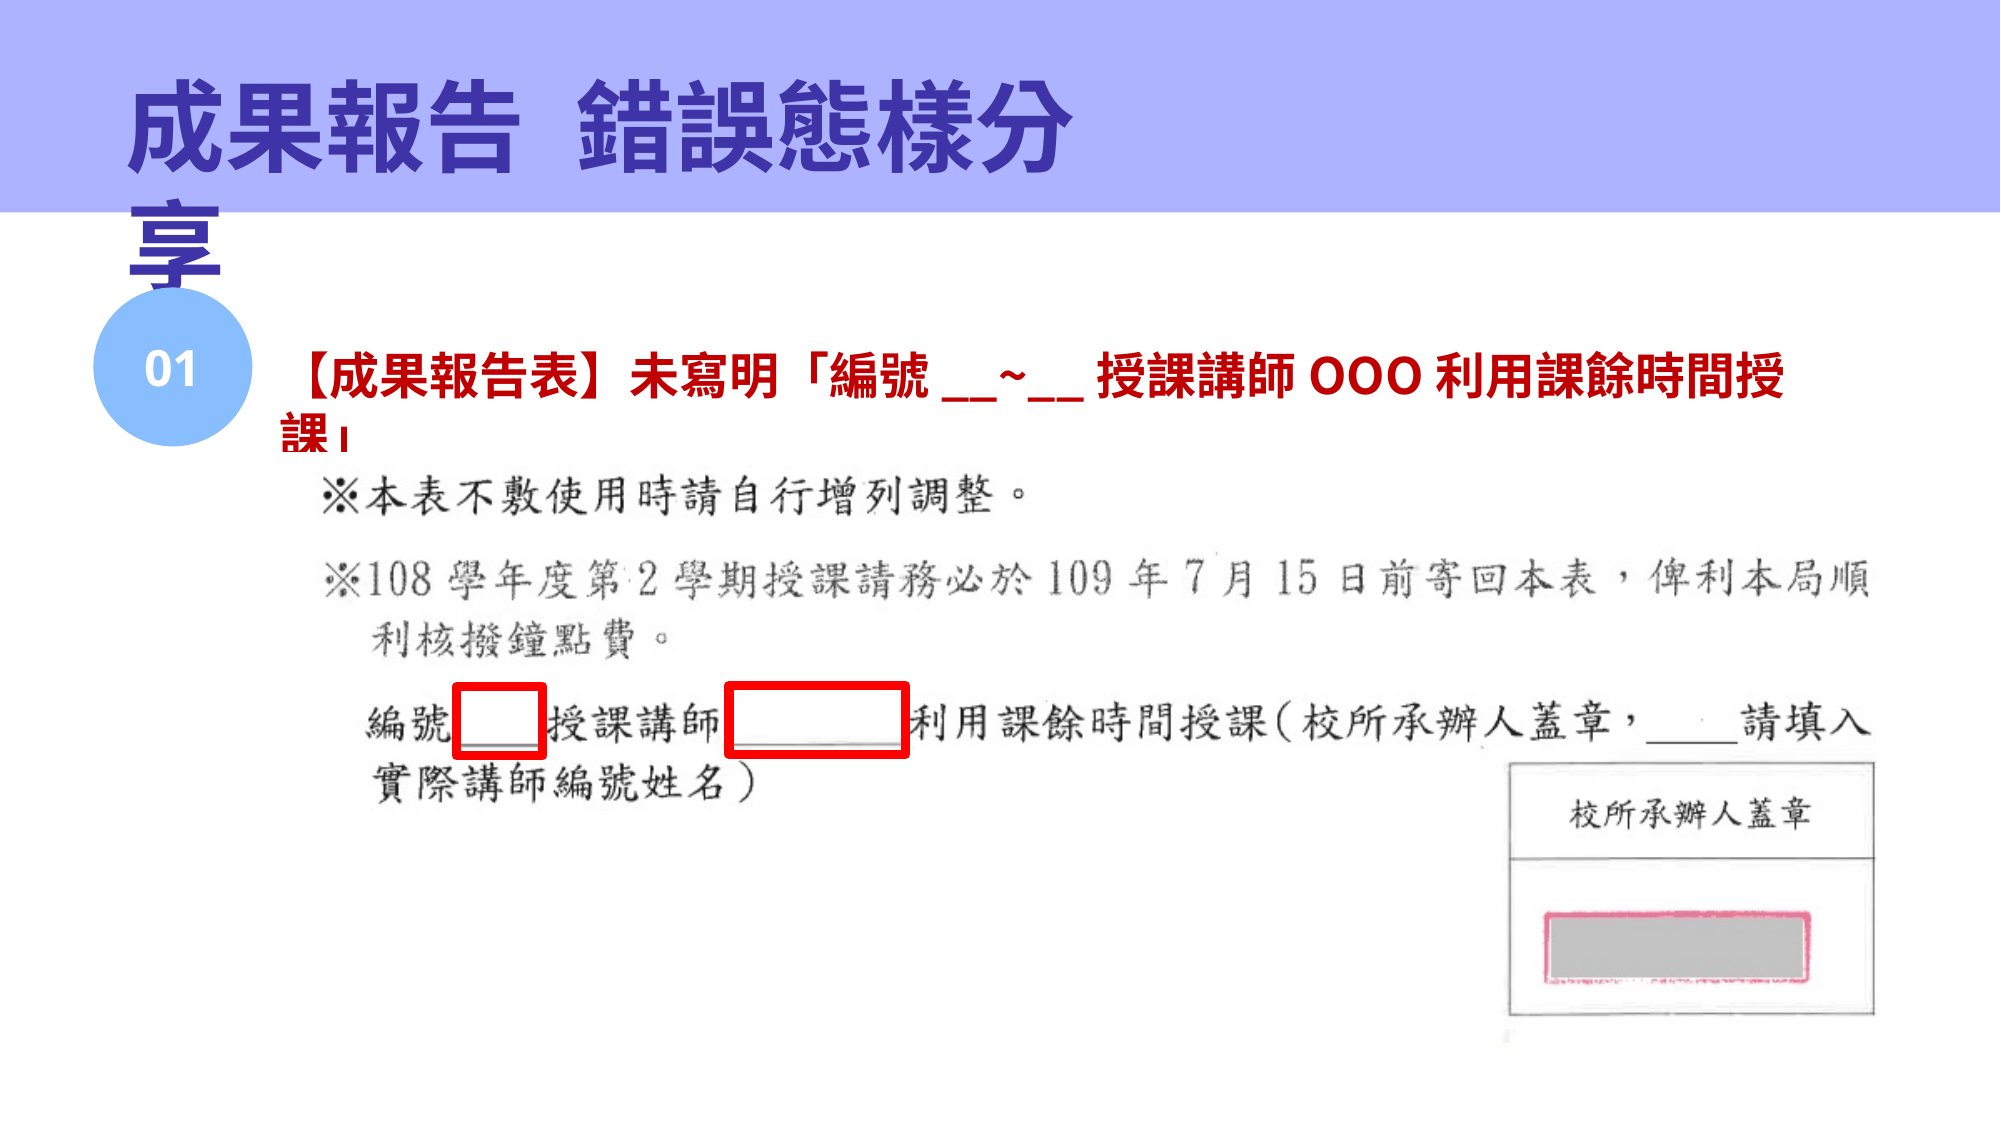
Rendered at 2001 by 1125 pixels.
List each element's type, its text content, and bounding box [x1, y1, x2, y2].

title 【成果報告表】未寫明「編號__~__授課講師OOO利用課餘時間授課」 [259, 324, 1828, 412]
text_box 01 [93, 287, 253, 447]
picture [222, 452, 2000, 1125]
title 成果報告 錯誤態樣分享 [105, 44, 1189, 170]
